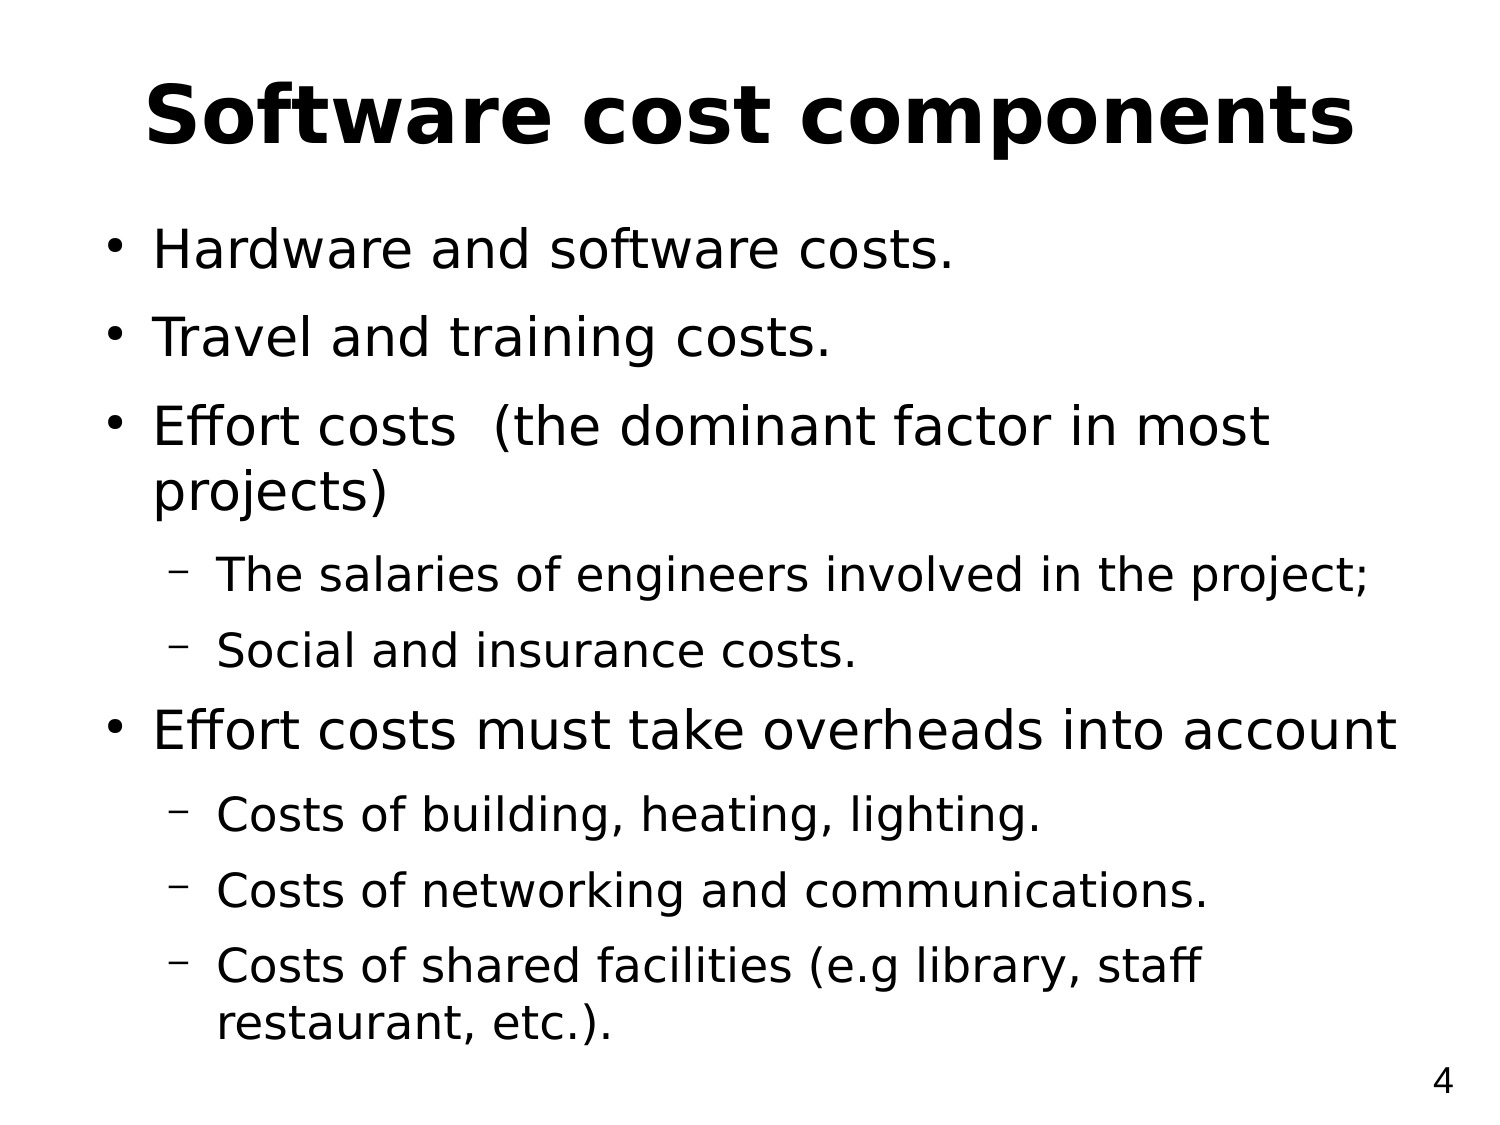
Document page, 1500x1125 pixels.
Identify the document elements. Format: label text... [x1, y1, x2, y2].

list Hardware and software costs. Travel and training costs. Effort costs (the dominant factor in most projects) The salaries of engineers involved in the project; Social and insurance costs. Effort costs must take overheads into account Costs of building, heating, lighting. Costs of networking and communications. Costs of shared facilities (e.g library, staff restaurant, etc.). [75, 206, 1425, 1093]
title Software cost components [75, 44, 1425, 177]
